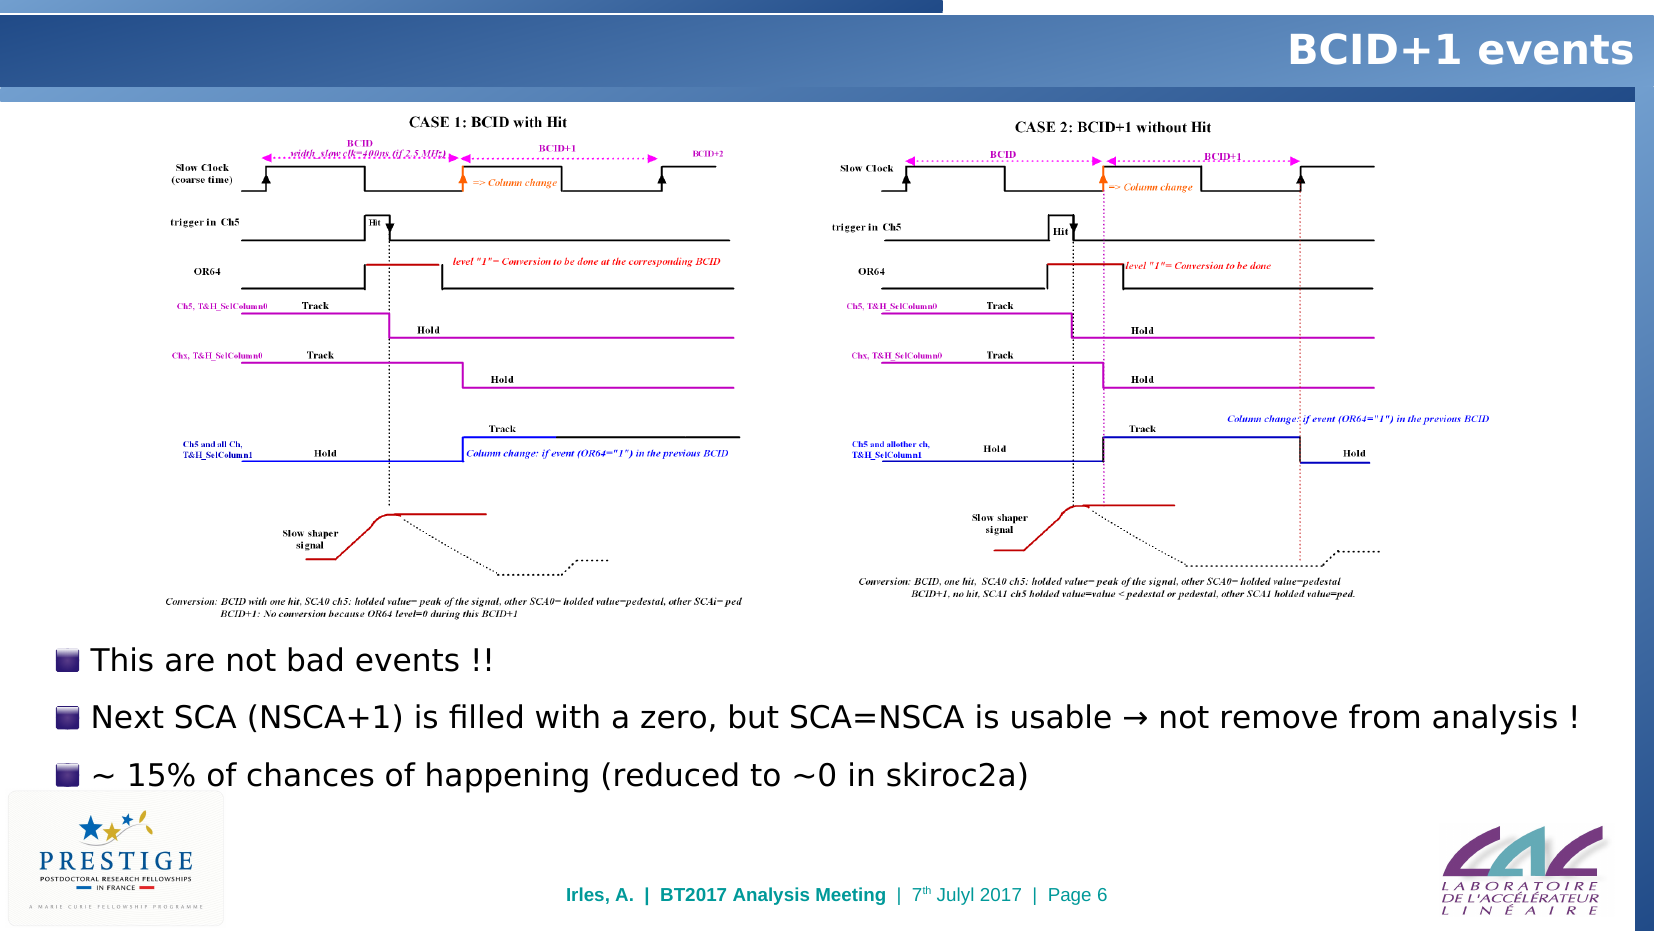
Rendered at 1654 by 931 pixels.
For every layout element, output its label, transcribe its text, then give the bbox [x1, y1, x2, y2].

picture [1439, 823, 1615, 917]
picture [165, 112, 1501, 646]
list This are not bad events !! Next SCA (NSCA+1) is filled with a zero, but SCA=NSCA is usable → not remove from analysis ! ~ 15% of chances of happening (reduced to ~0 in skiroc2a) [49, 642, 1591, 794]
title BCID+1 events [30, 13, 1636, 86]
picture [5, 788, 226, 928]
